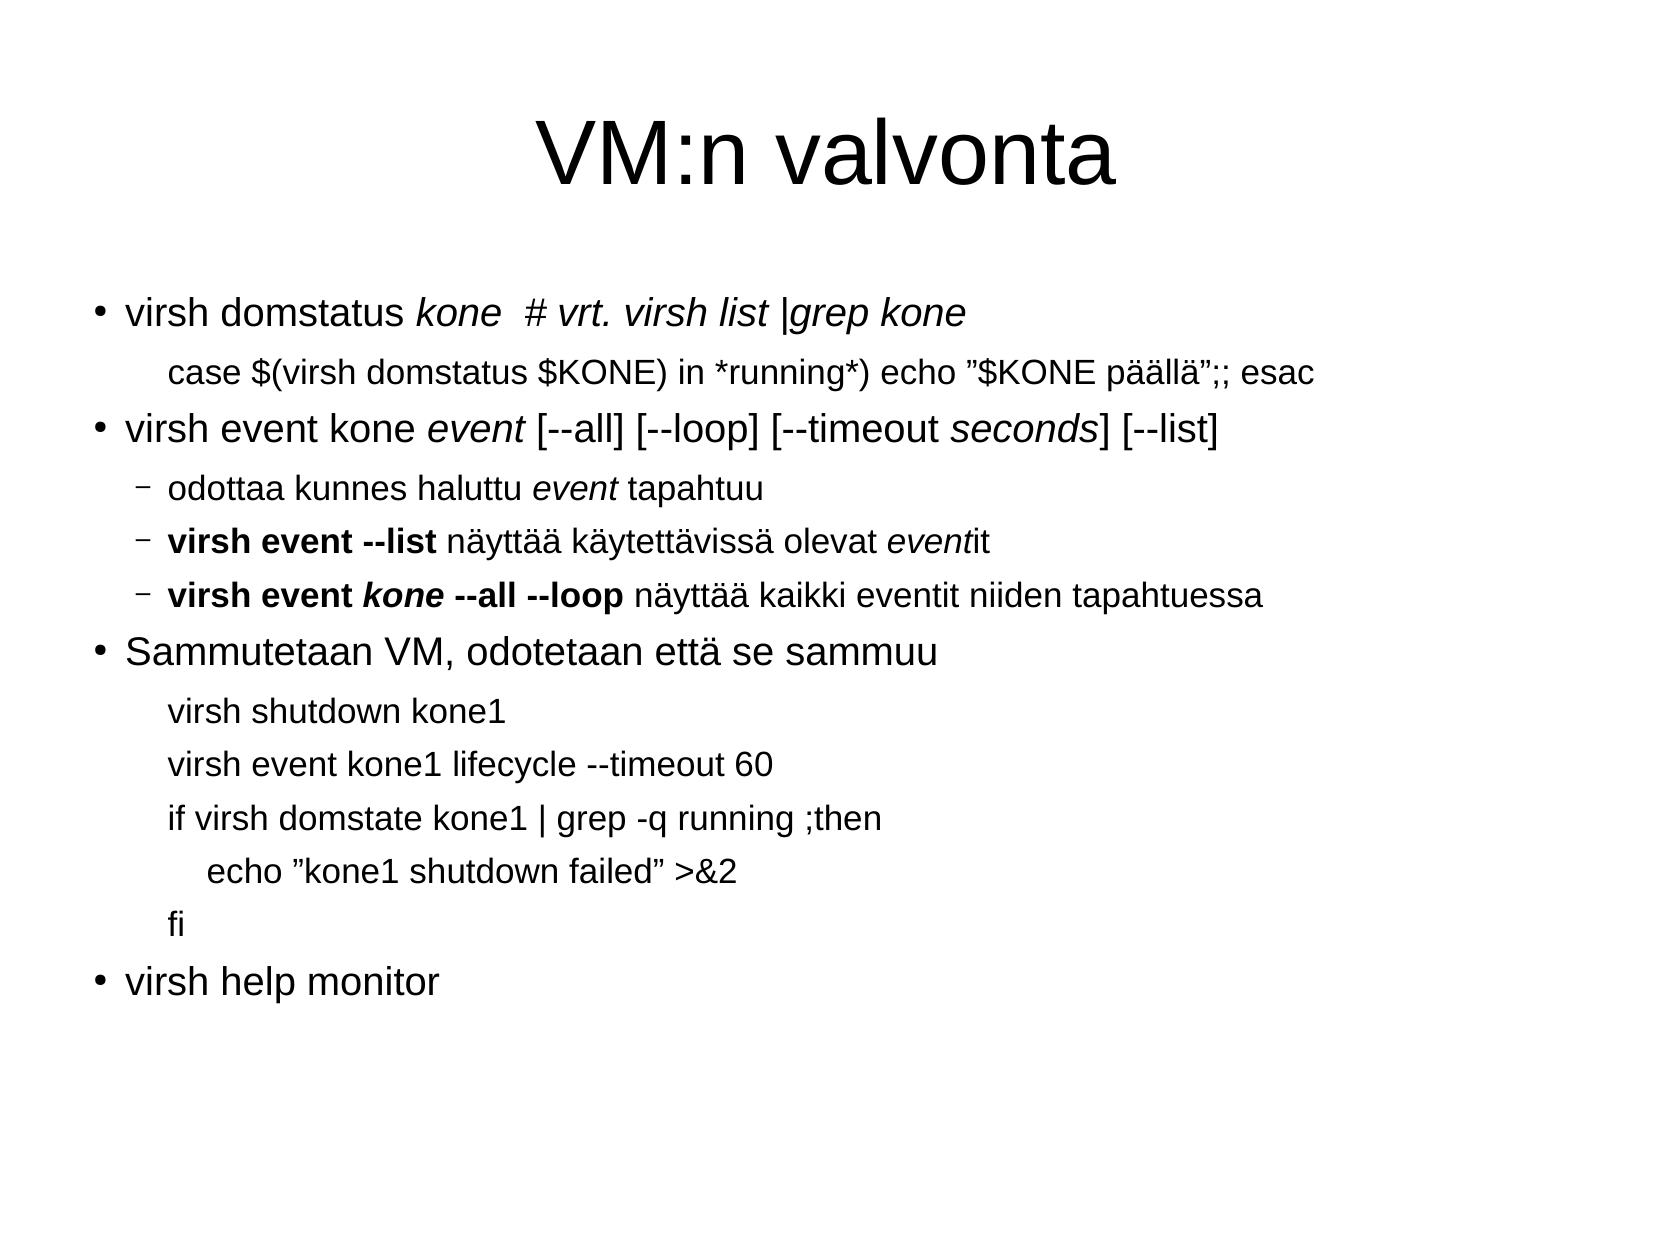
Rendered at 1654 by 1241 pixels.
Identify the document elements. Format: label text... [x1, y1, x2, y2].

title VM:n valvonta [82, 49, 1571, 257]
list virsh domstatus kone # vrt. virsh list |grep kone case $(virsh domstatus $KONE) in *running*) echo ”$KONE päällä”;; esac virsh event kone event [--all] [--loop] [--timeout seconds] [--list] odottaa kunnes haluttu event tapahtuu virsh event --list näyttää käytettävissä olevat eventit virsh event kone --all --loop näyttää kaikki eventit niiden tapahtuessa Sammutetaan VM, odotetaan että se sammuu virsh shutdown kone1 virsh event kone1 lifecycle --timeout 60 if virsh domstate kone1 | grep -q running ;then echo ”kone1 shutdown failed” >&2 fi virsh help monitor [82, 290, 1571, 1010]
